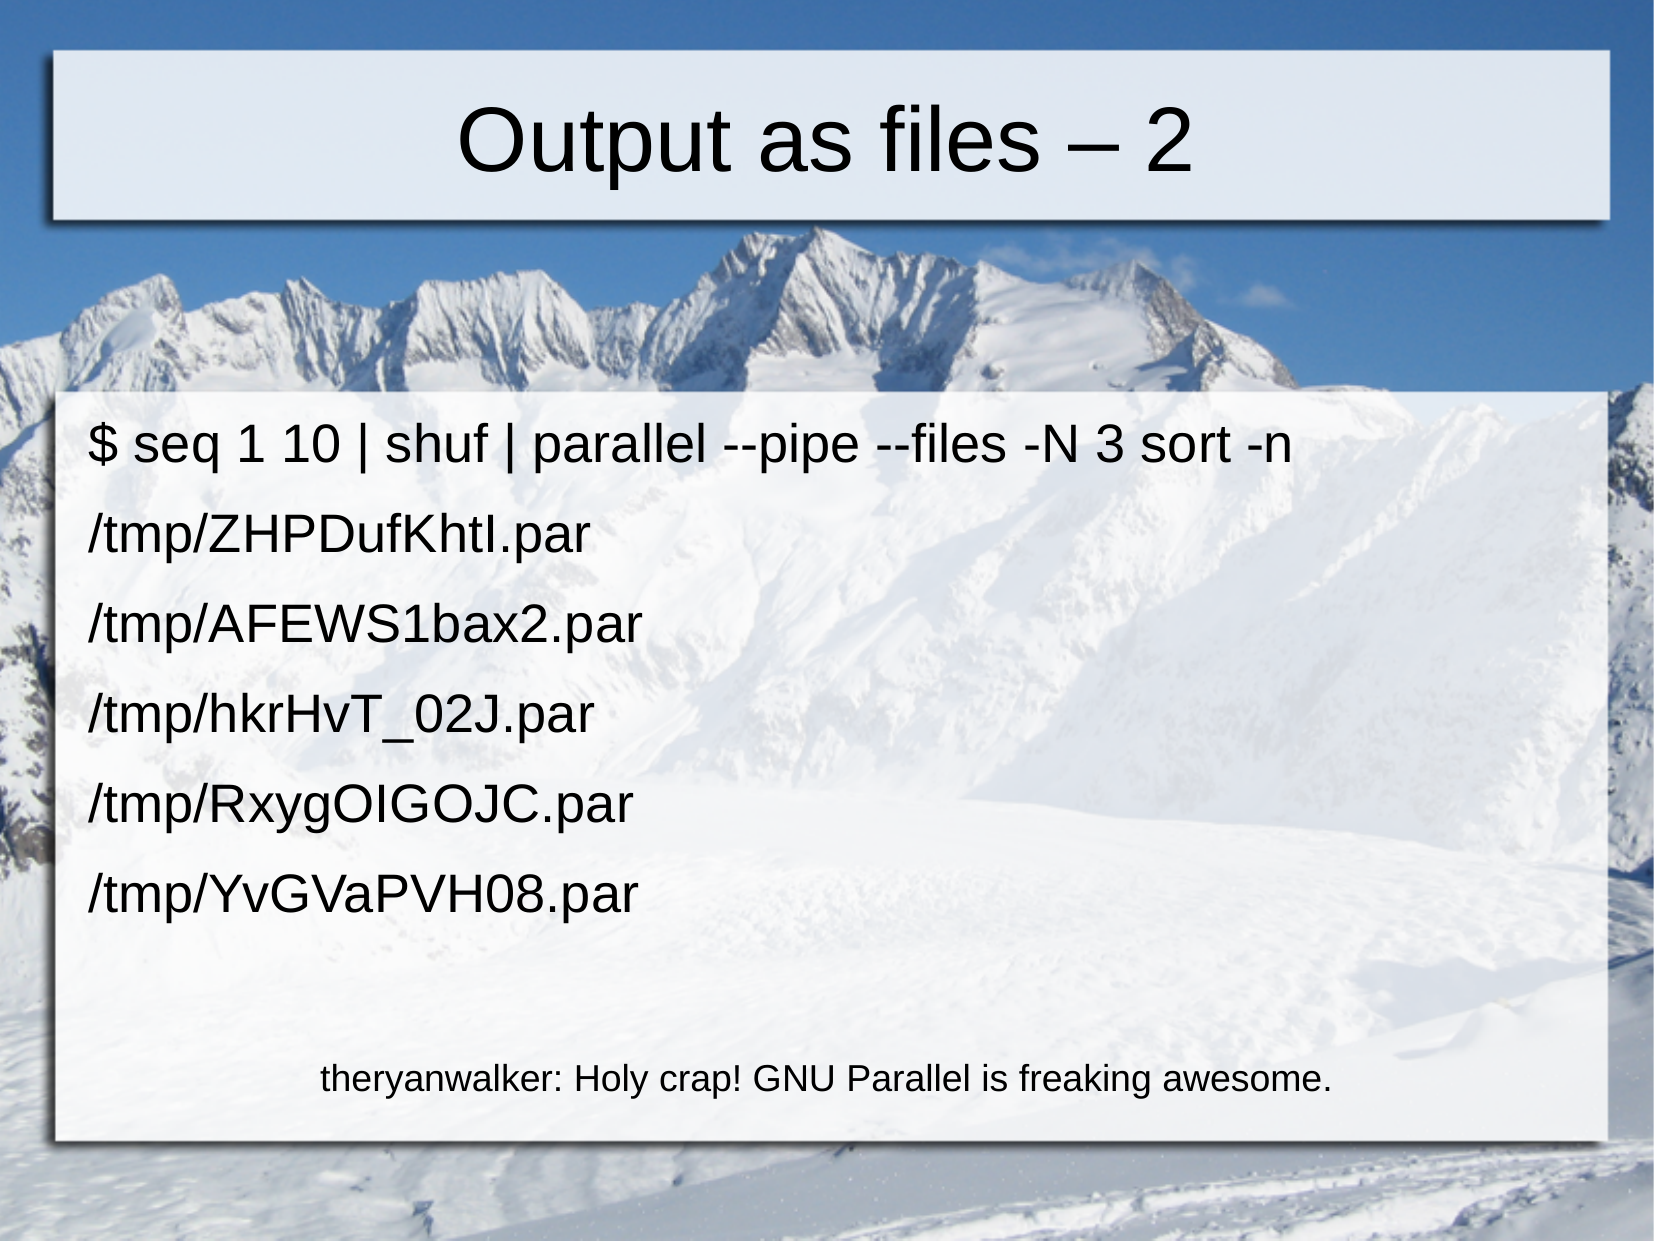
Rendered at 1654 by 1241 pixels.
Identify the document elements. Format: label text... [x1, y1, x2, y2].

list $ seq 1 10 | shuf | parallel --pipe --files -N 3 sort -n /tmp/ZHPDufKhtI.par /tmp/AFEWS1bax2.par /tmp/hkrHvT_02J.par /tmp/RxygOIGOJC.par /tmp/YvGVaPVH08.par [88, 413, 1571, 1218]
title Output as files – 2 [59, 68, 1595, 212]
picture [0, 0, 1654, 1241]
text_box theryanwalker: Holy crap! GNU Parallel is freaking awesome. [305, 1050, 1349, 1141]
